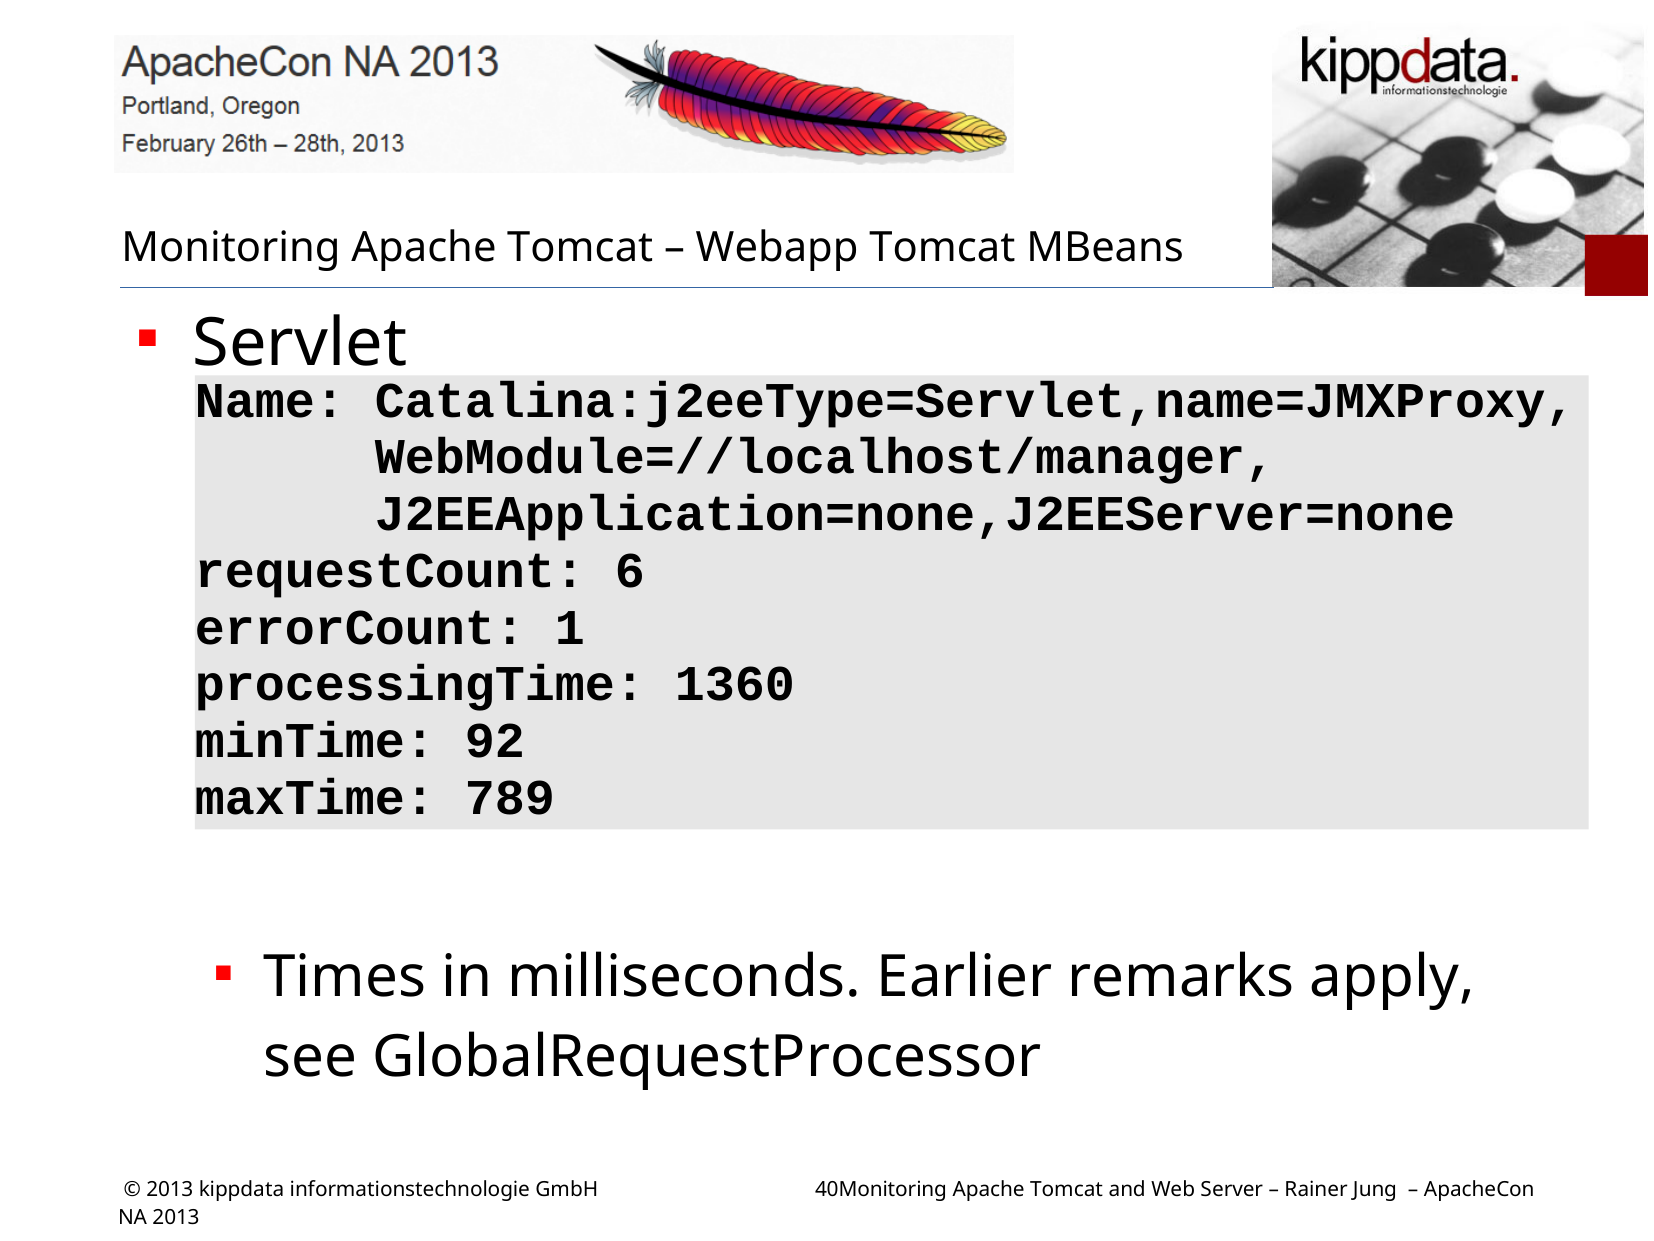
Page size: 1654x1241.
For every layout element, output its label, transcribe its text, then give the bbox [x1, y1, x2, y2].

title Monitoring Apache Tomcat – Webapp Tomcat MBeans [121, 204, 1242, 286]
picture [1272, 5, 1648, 302]
picture [114, 35, 1014, 173]
list Name: Catalina:j2eeType=Servlet,name=JMXProxy, WebModule=//localhost/manager, J2EEApplication=none,J2EEServer=none requestCount: 6 errorCount: 1 processingTime: 1360 minTime: 92 maxTime: 789 [194, 375, 1589, 830]
list Servlet Times in milliseconds. Earlier remarks apply, see GlobalRequestProcessor [121, 293, 1534, 1156]
